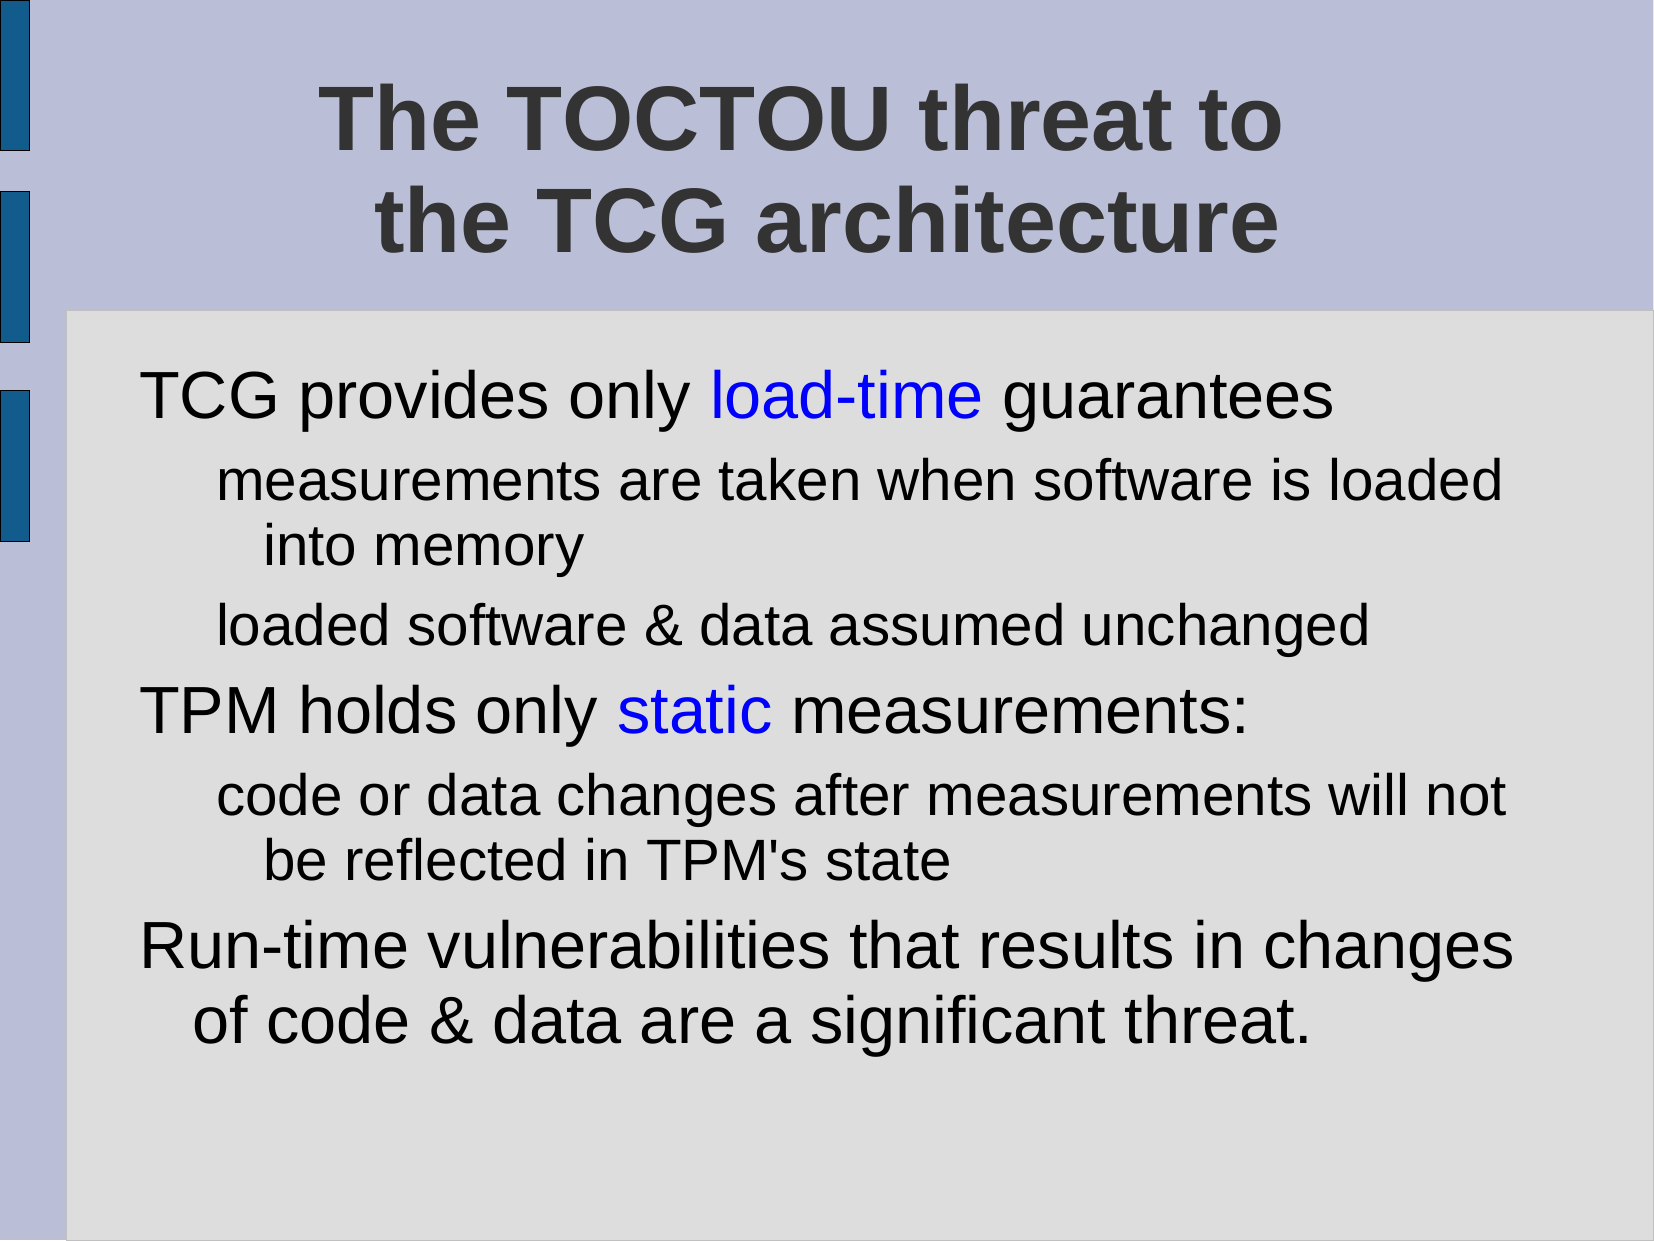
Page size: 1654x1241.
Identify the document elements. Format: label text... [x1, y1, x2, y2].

title The TOCTOU threat to the TCG architecture [121, 51, 1534, 289]
list TCG provides only load-time guarantees measurements are taken when software is loaded into memory loaded software & data assumed unchanged TPM holds only static measurements: code or data changes after measurements will not be reflected in TPM's state Run-time vulnerabilities that results in changes of code & data are a significant threat. [121, 358, 1534, 1212]
